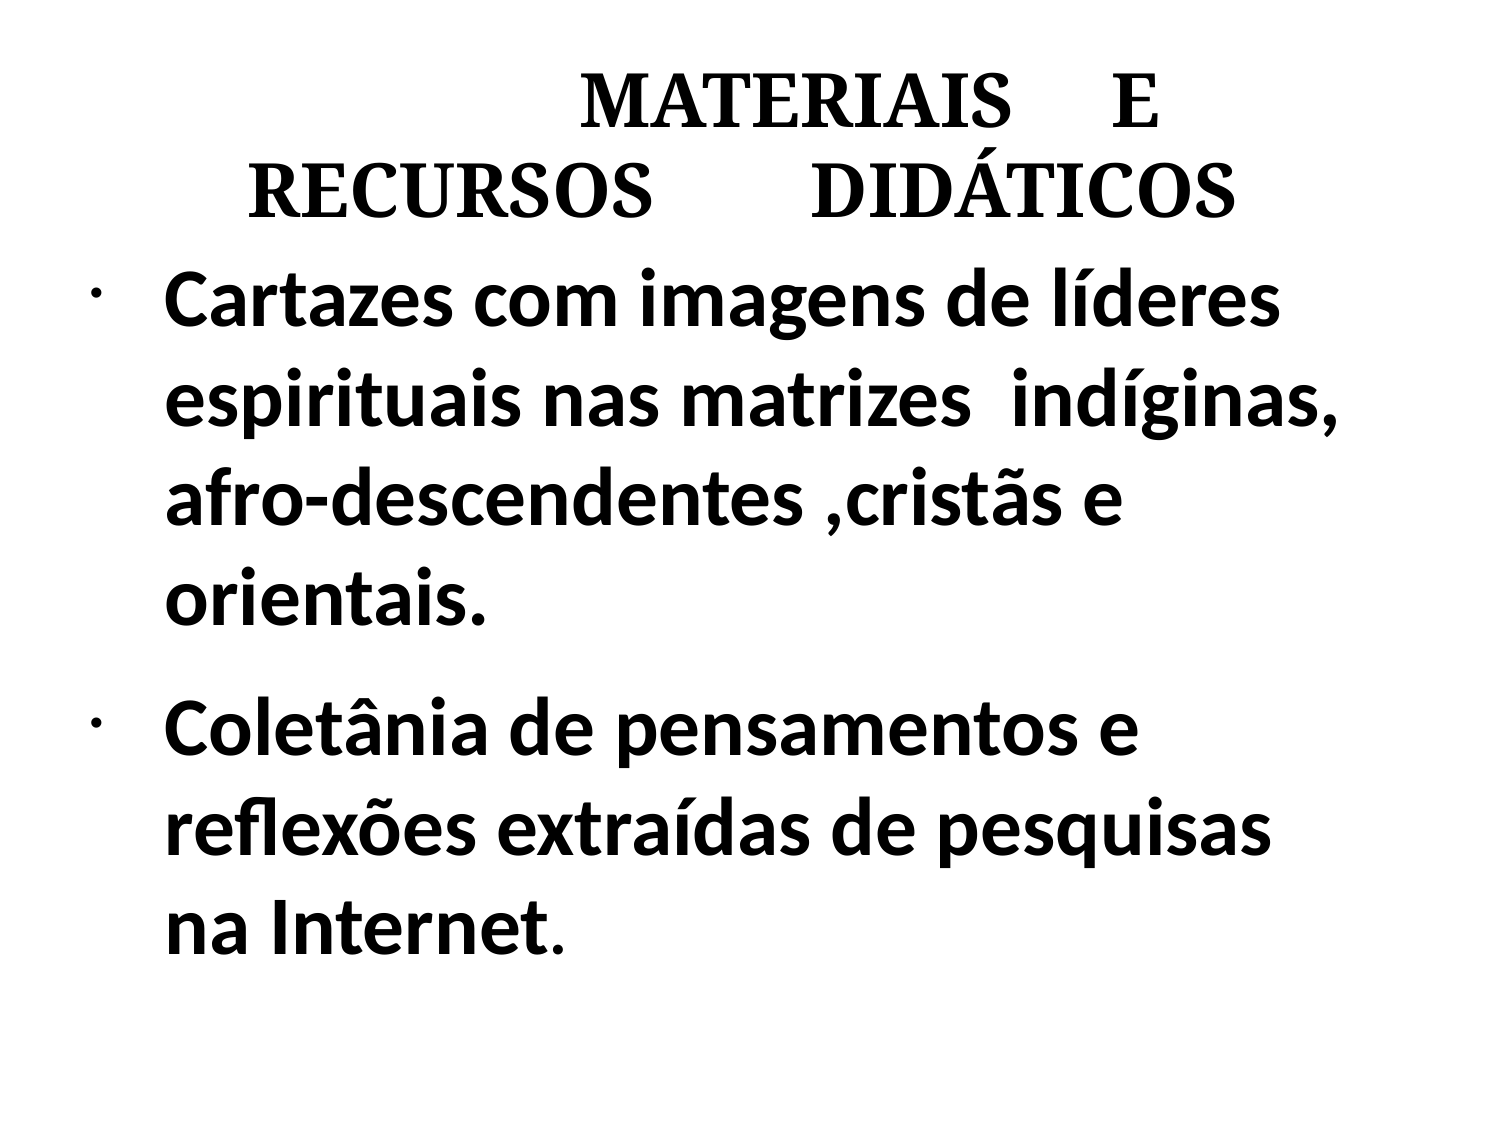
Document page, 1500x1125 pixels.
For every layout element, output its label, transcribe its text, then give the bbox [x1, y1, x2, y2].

title MATERIAIS E RECURSOS DIDÁTICOS [75, 44, 1412, 236]
list Cartazes com imagens de líderes espirituais nas matrizes indíginas, afro-descendentes ,cristãs e orientais. Coletânia de pensamentos e reflexões extraídas de pesquisas na Internet. [75, 235, 1388, 1005]
